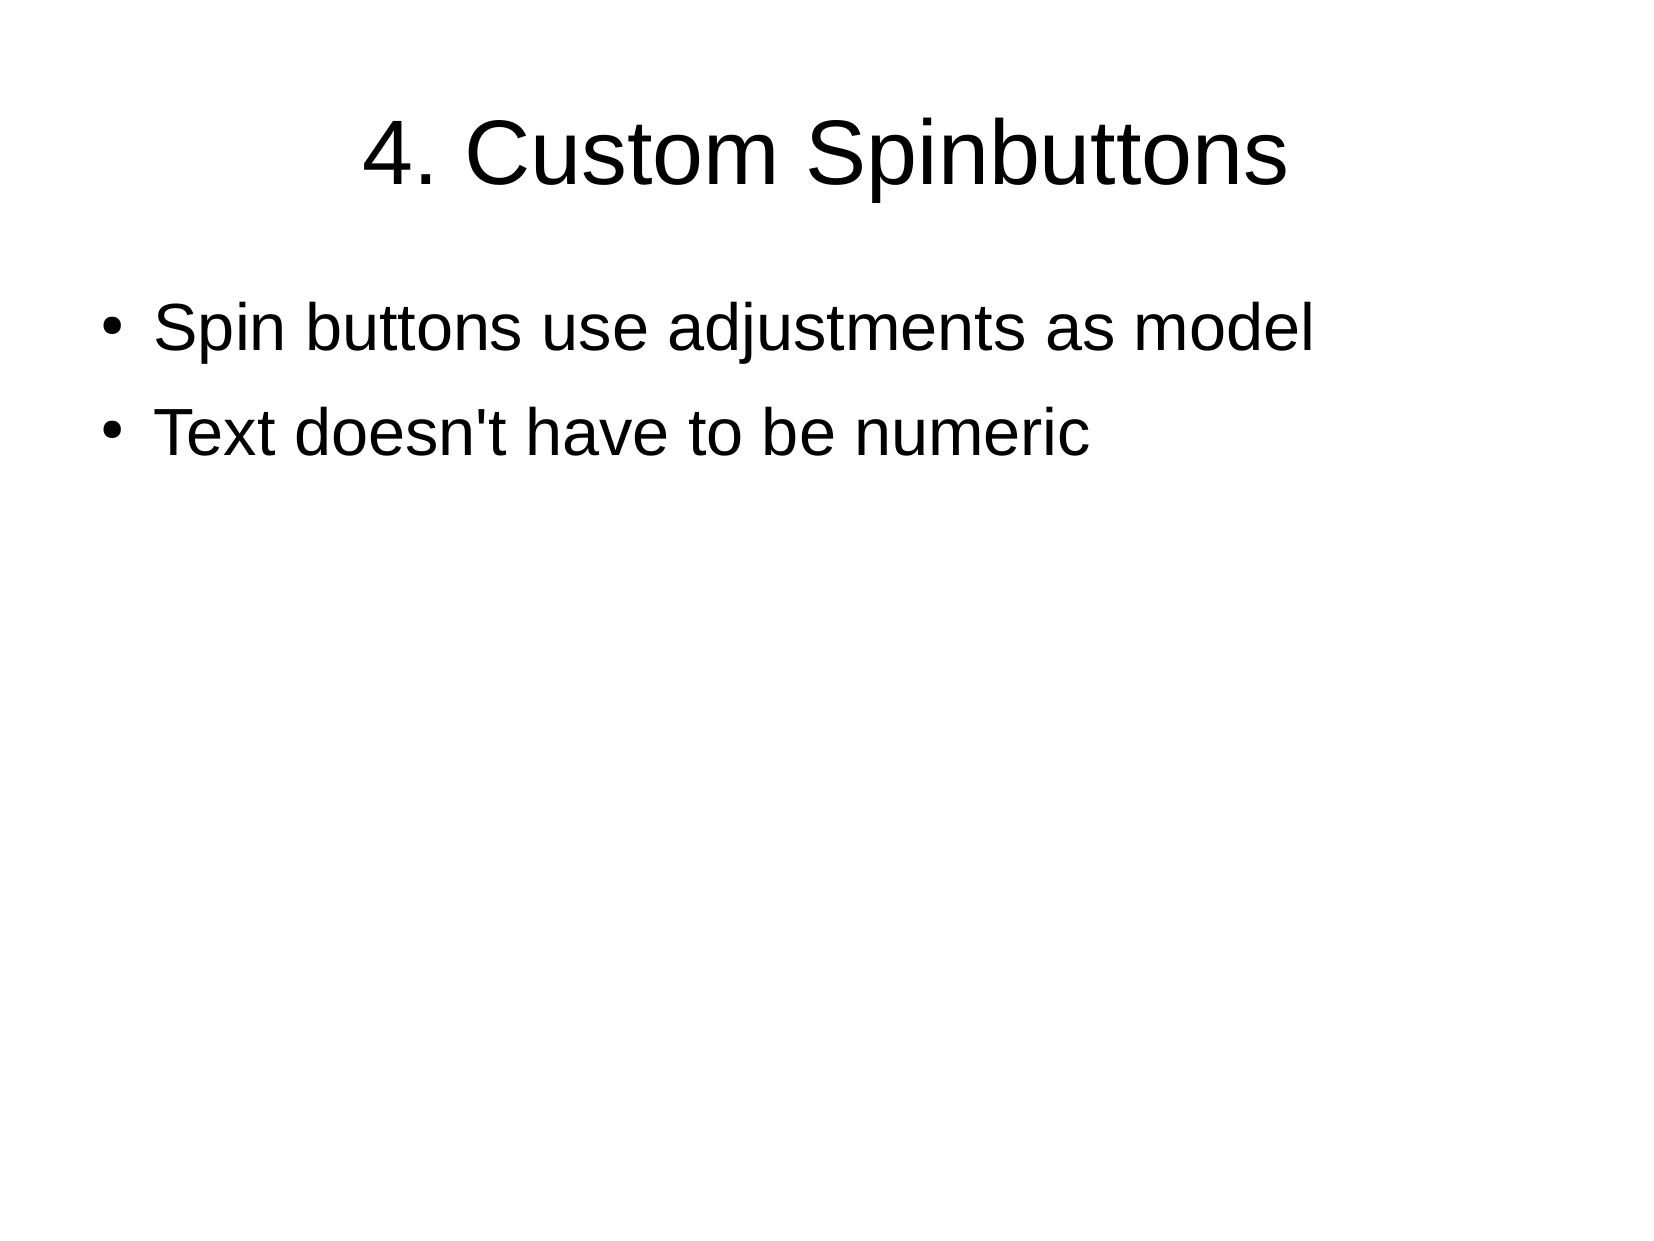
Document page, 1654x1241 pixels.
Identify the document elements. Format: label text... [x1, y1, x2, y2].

list Spin buttons use adjustments as model Text doesn't have to be numeric [82, 290, 1571, 1010]
title 4. Custom Spinbuttons [82, 49, 1571, 257]
